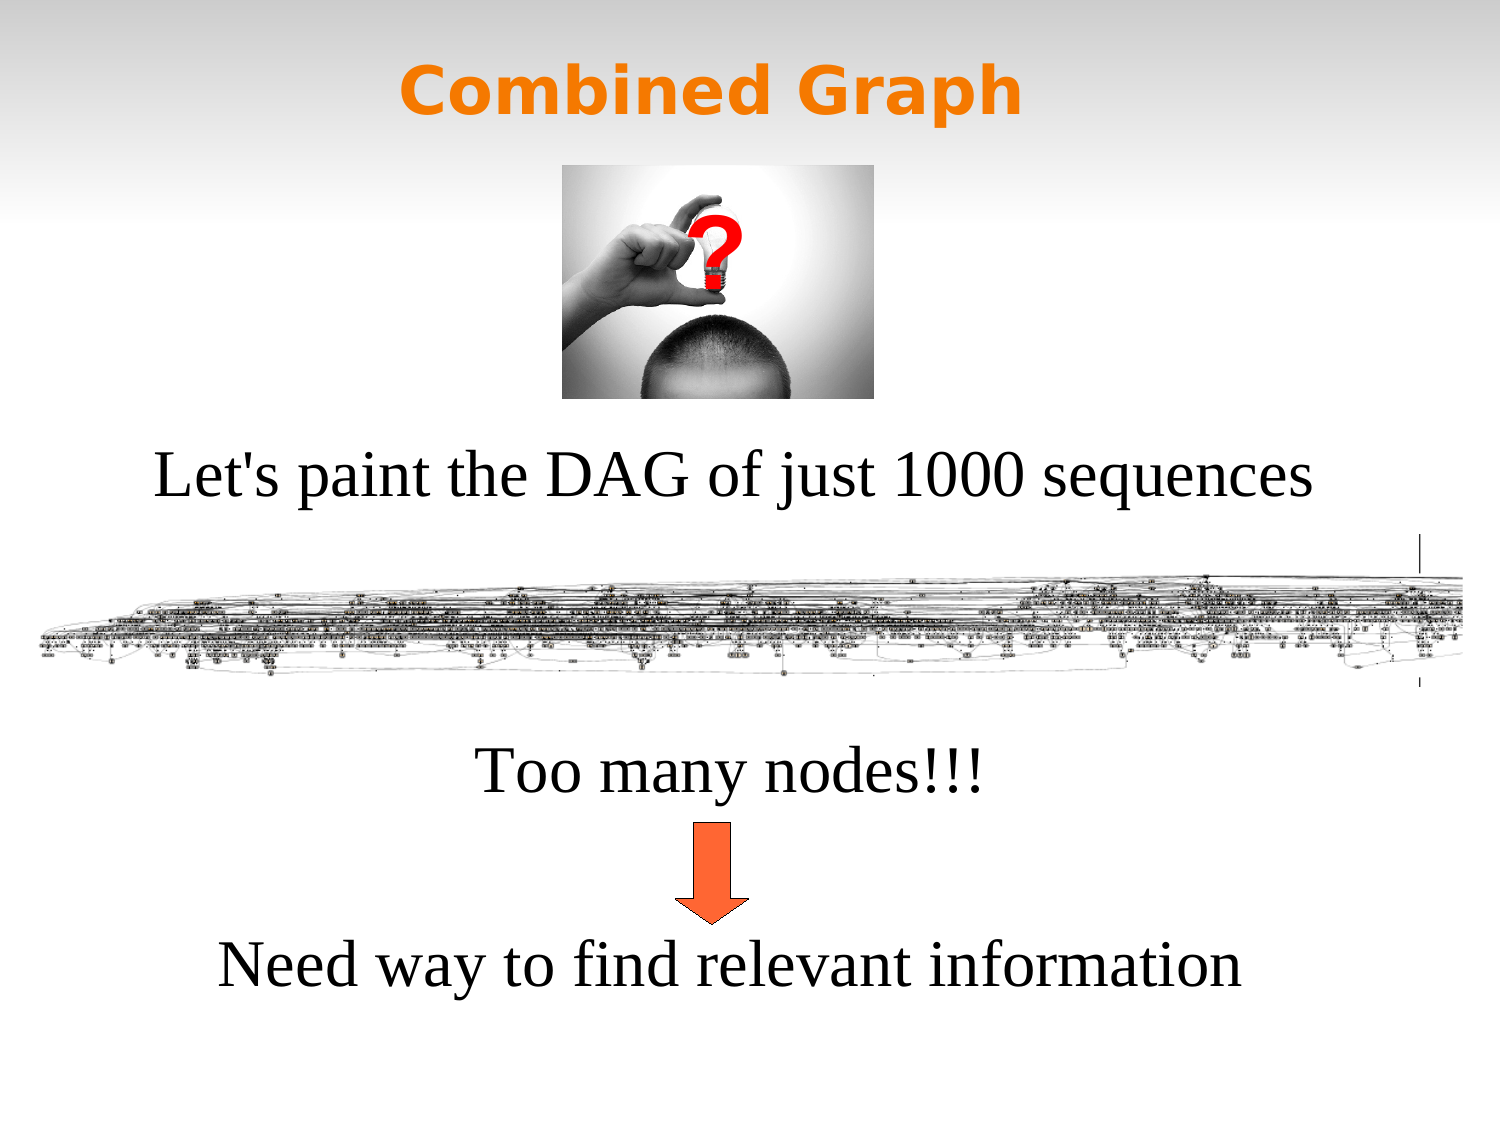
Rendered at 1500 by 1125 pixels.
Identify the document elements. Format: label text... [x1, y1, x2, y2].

list Too many nodes!!! [68, 724, 1395, 808]
text_box ? [669, 185, 764, 320]
list Let's paint the DAG of just 1000 sequences [138, 428, 1466, 582]
picture [30, 534, 1463, 687]
text_box [675, 822, 749, 919]
list Need way to find relevant information [68, 919, 1395, 1003]
title Combined Graph [44, 29, 1380, 155]
picture [562, 165, 874, 399]
